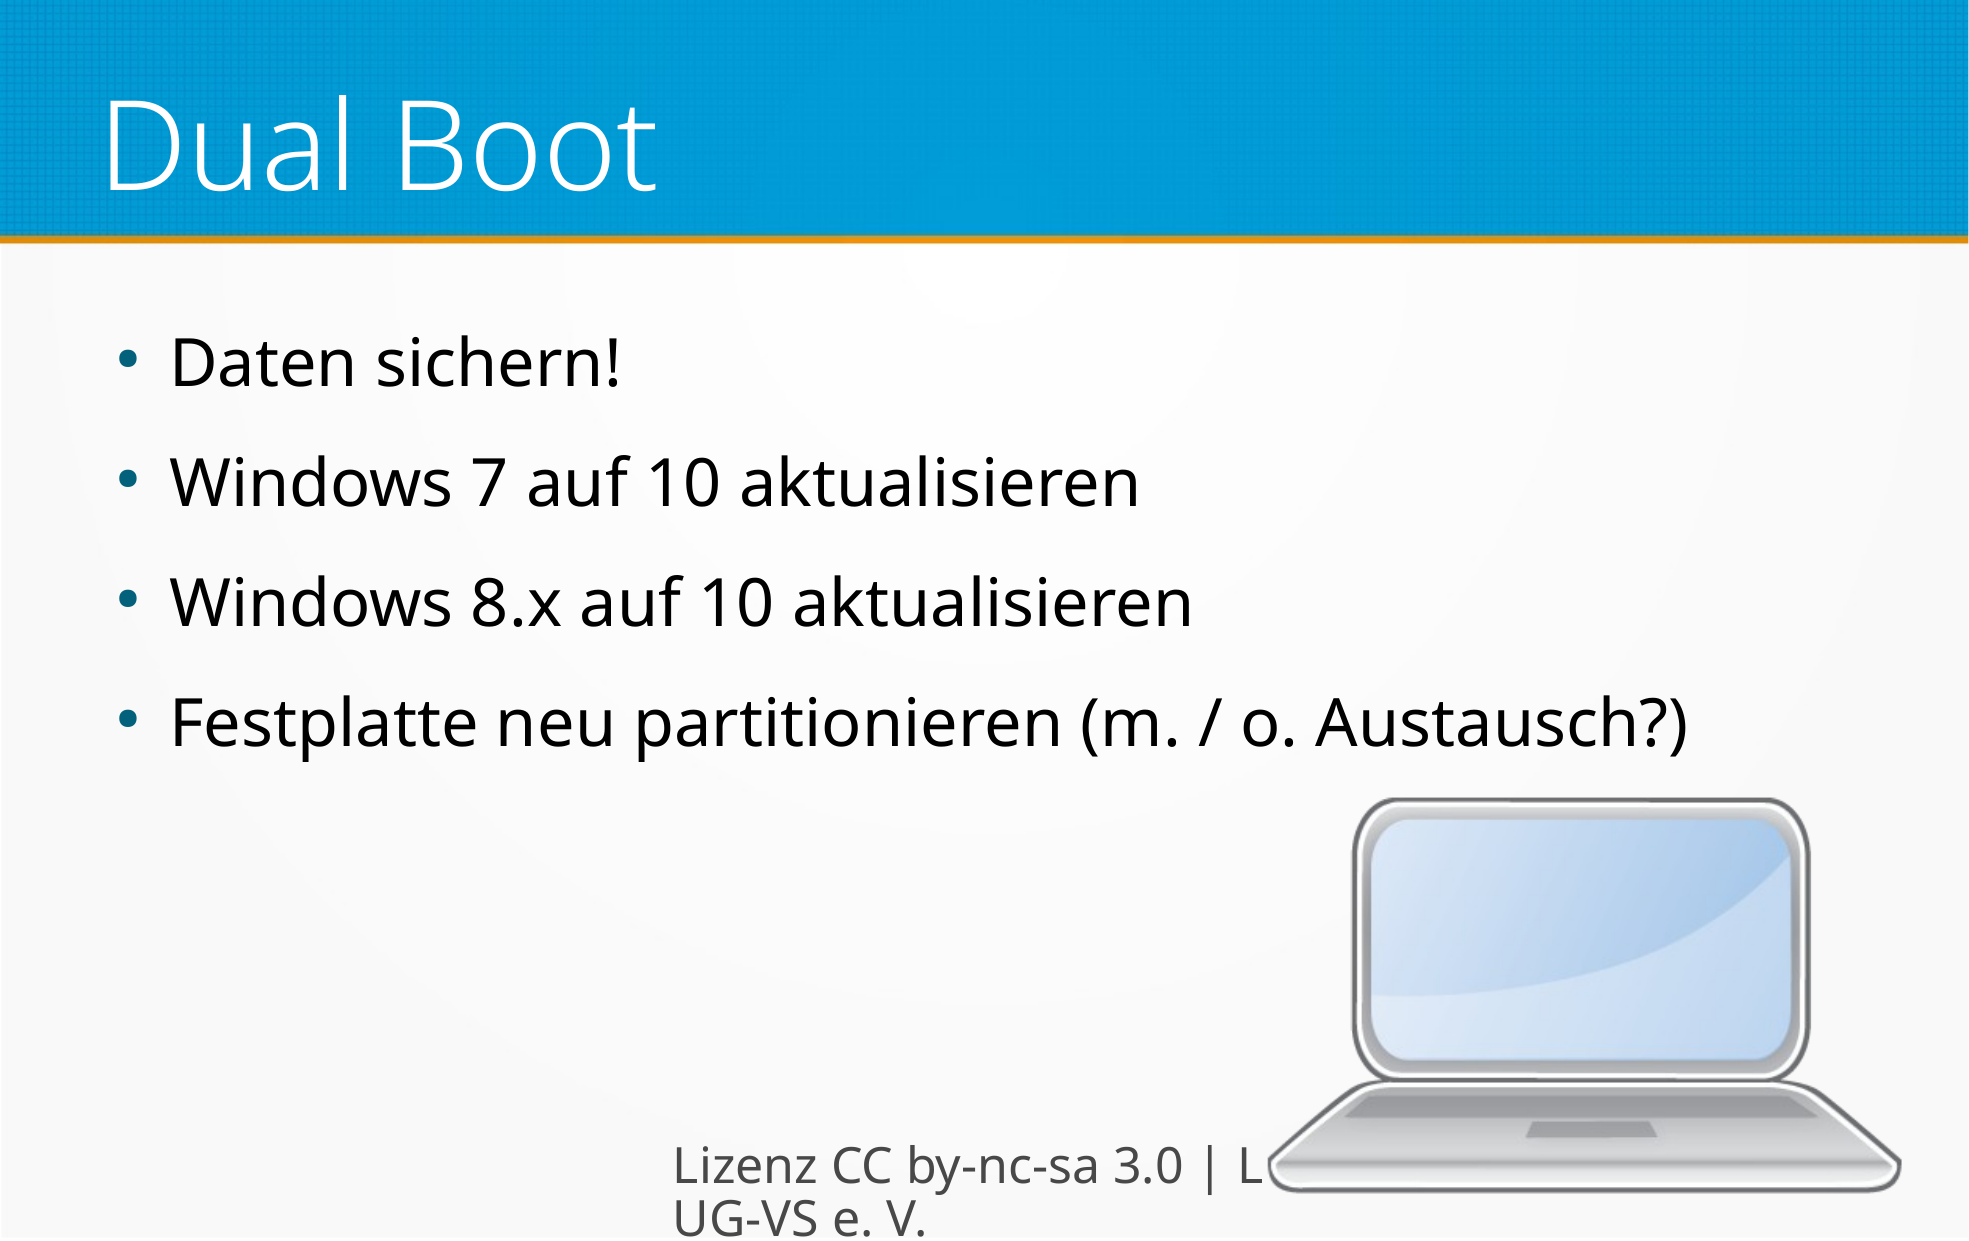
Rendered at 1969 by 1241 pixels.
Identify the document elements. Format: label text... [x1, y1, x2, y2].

list Daten sichern! Windows 7 auf 10 aktualisieren Windows 8.x auf 10 aktualisieren Festplatte neu partitionieren (m. / o. Austausch?) [98, 315, 1861, 1081]
title Dual Boot [98, 19, 1870, 227]
picture [0, 233, 1969, 1241]
